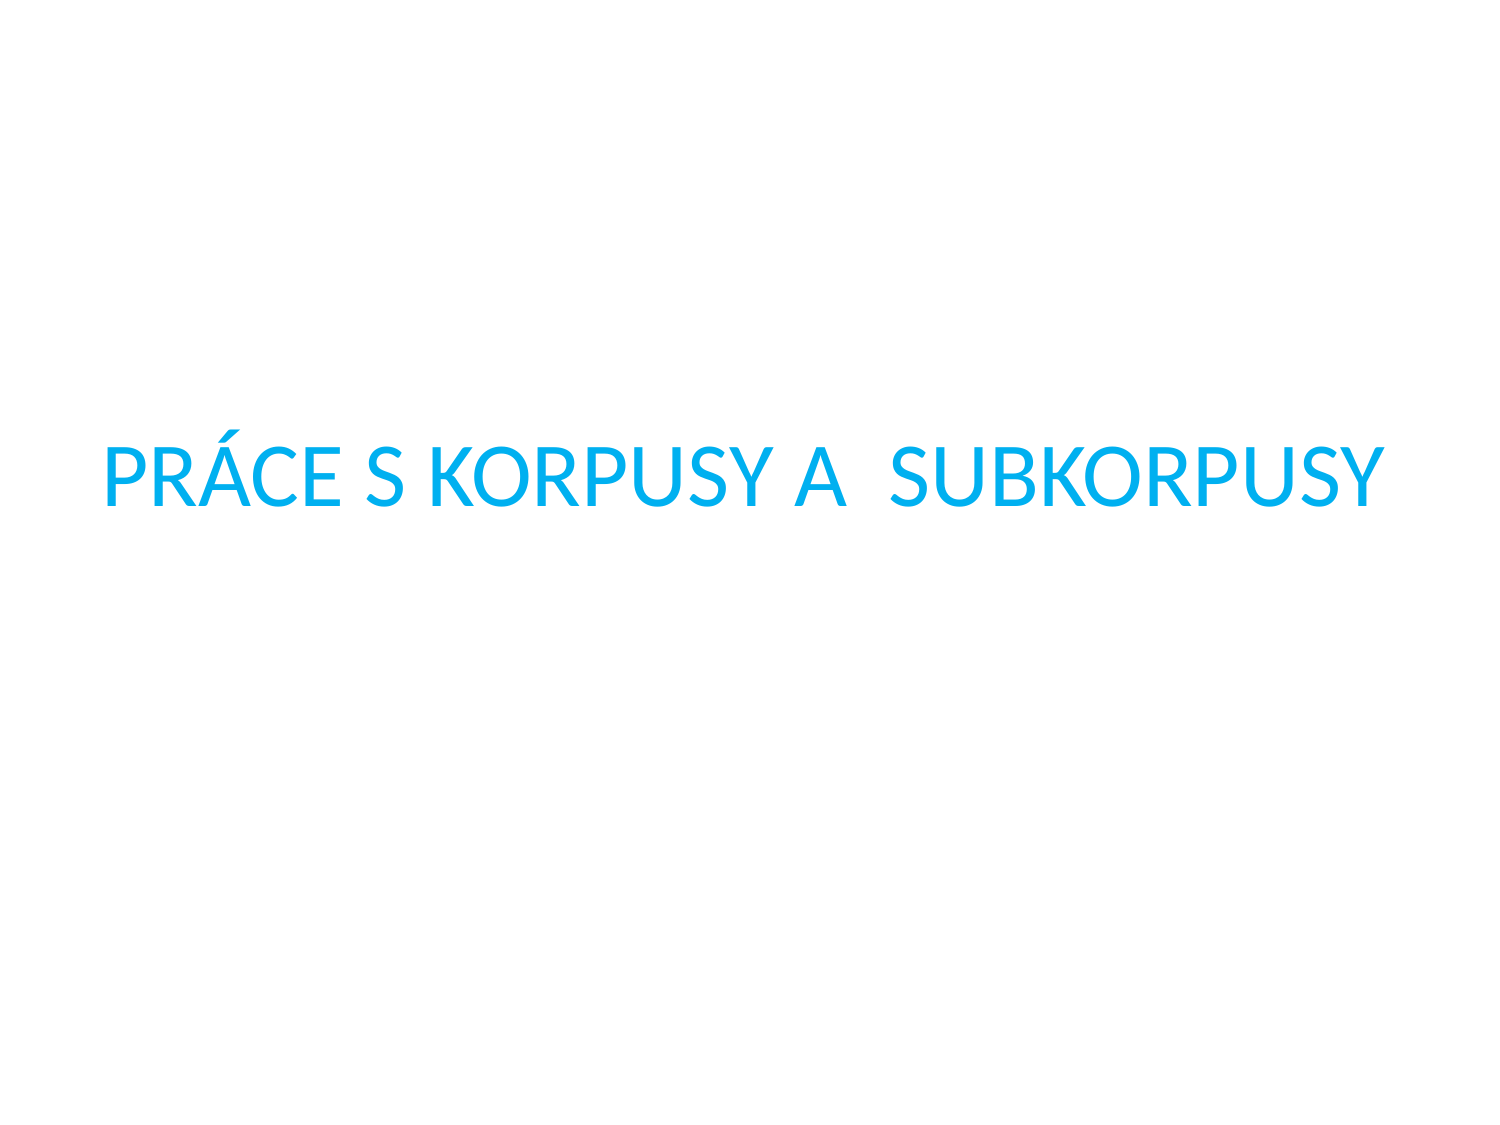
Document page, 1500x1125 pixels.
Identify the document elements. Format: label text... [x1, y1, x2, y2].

title PRÁCE S KORPUSY A SUBKORPUSY [76, 349, 1412, 591]
